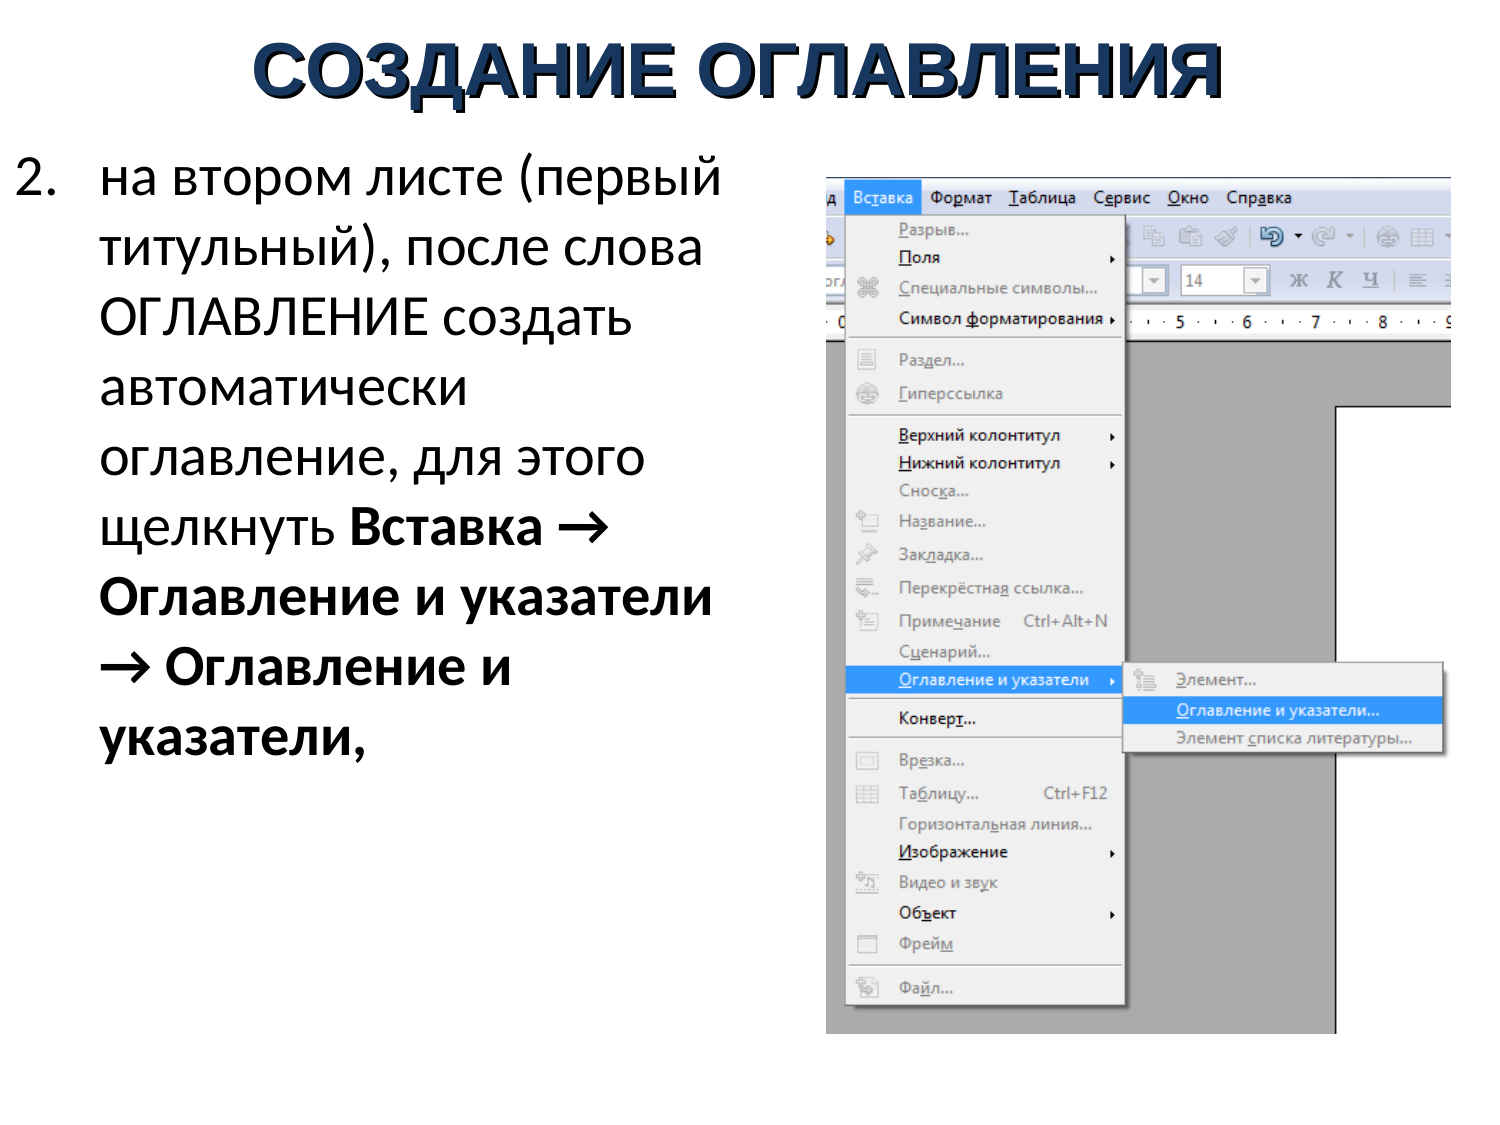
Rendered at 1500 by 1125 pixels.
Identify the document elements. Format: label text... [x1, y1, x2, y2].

text_box СОЗДАНИЕ ОГЛАВЛЕНИЯ [236, 12, 1239, 119]
text_box на втором листе (первый титульный), после слова ОГЛАВЛЕНИЕ создать автоматически оглавление, для этого щелкнуть Вставка → Оглавление и указатели → Оглавление и указатели, [0, 129, 768, 776]
picture [826, 177, 1451, 1034]
